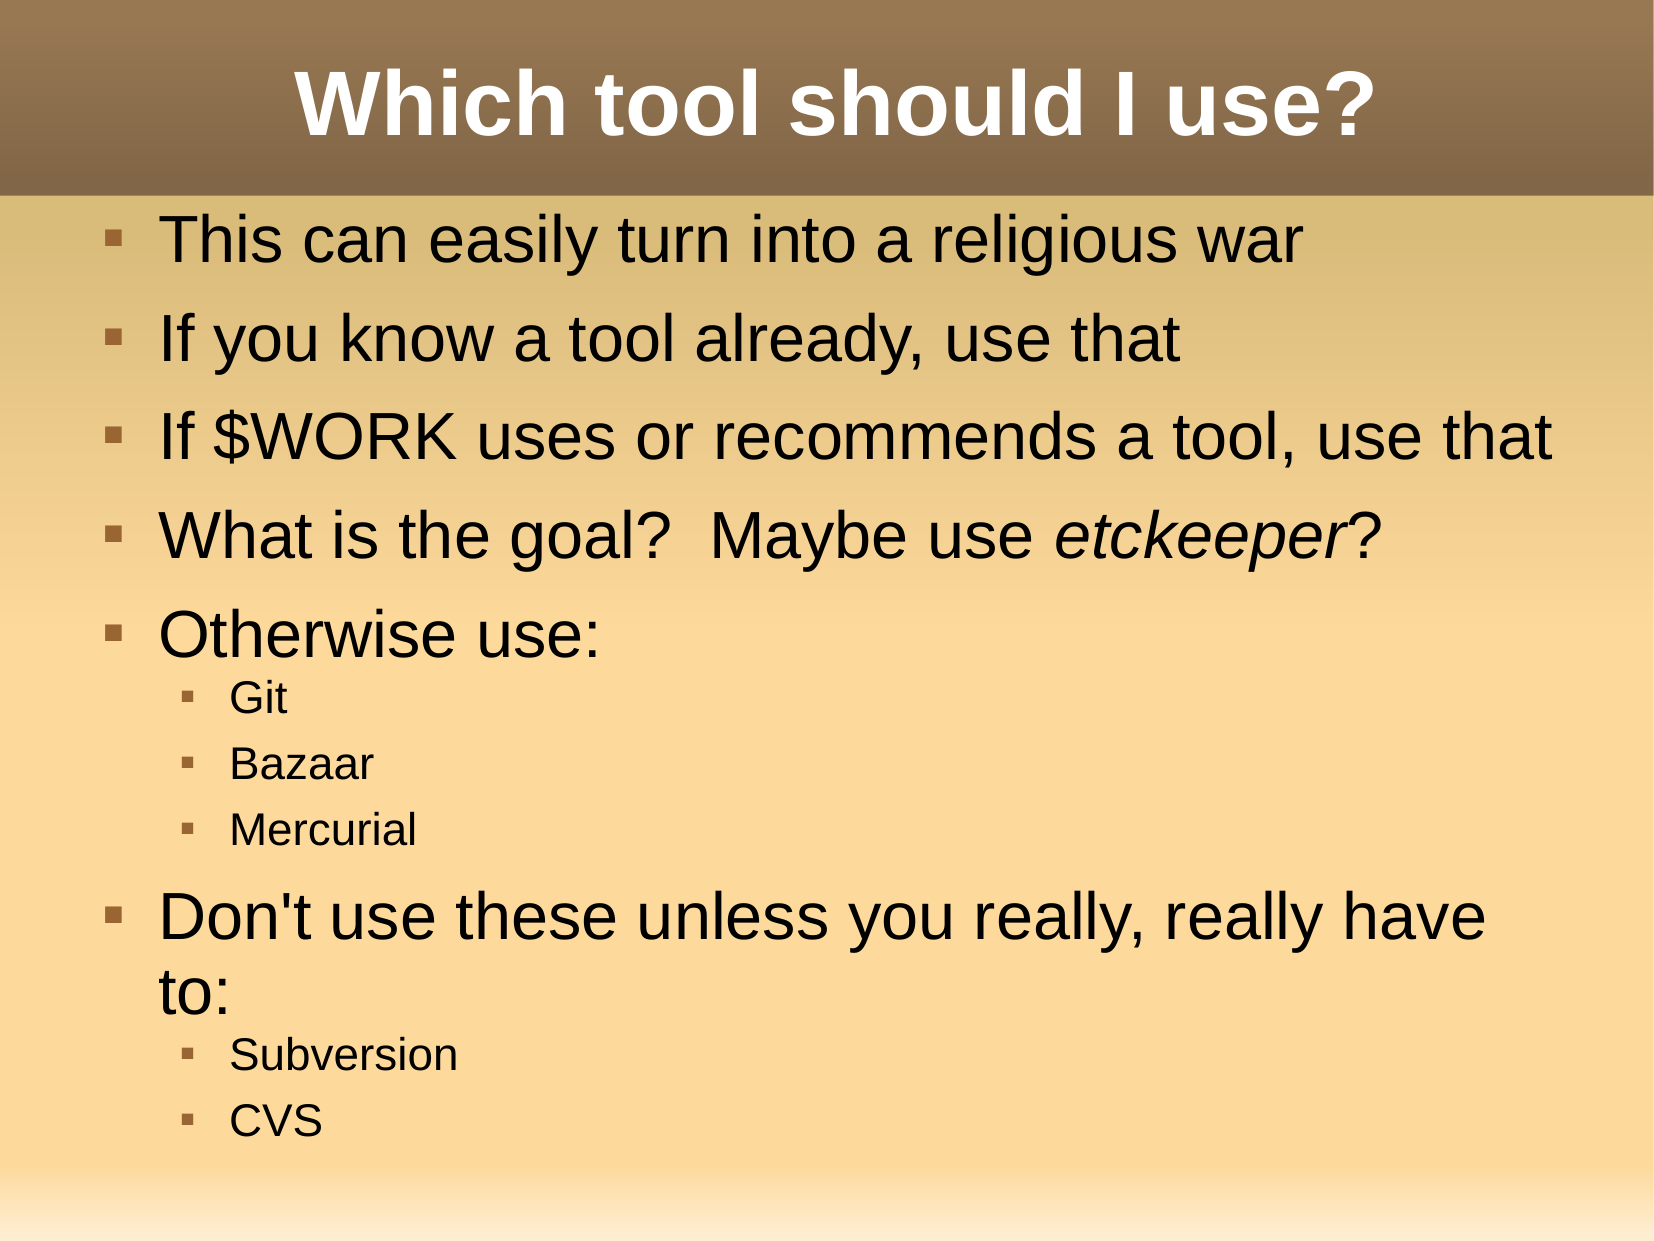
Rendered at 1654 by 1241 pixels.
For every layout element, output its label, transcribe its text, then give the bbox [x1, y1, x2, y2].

list This can easily turn into a religious war If you know a tool already, use that If $WORK uses or recommends a tool, use that What is the goal? Maybe use etckeeper? Otherwise use: Git Bazaar Mercurial Don't use these unless you really, really have to: Subversion CVS [87, 201, 1576, 1215]
title Which tool should I use? [76, 0, 1565, 208]
picture [0, 0, 1654, 1241]
